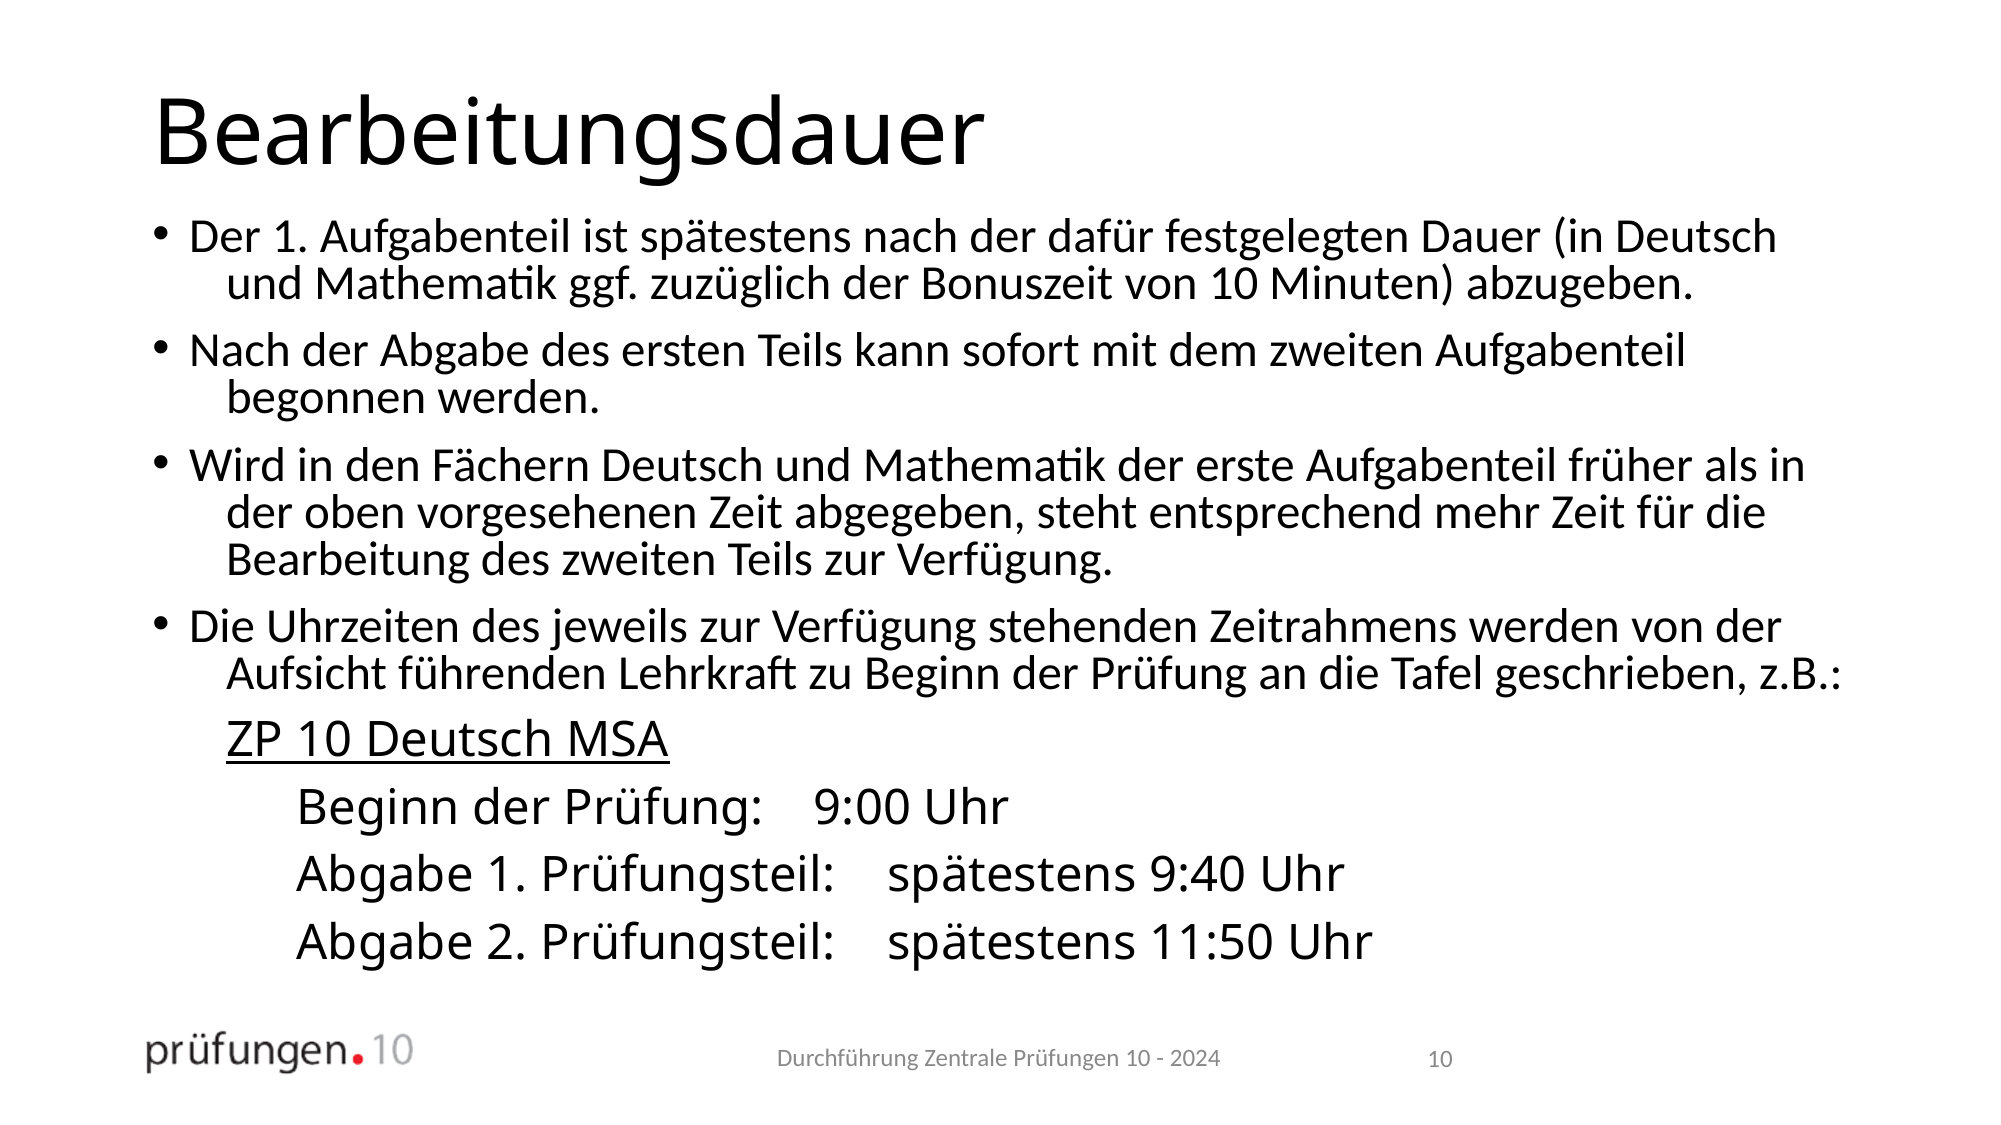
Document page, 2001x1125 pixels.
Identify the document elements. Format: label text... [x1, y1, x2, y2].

text_box [1412, 1027, 1863, 1088]
list Der 1. Aufgabenteil ist spätestens nach der dafür festgelegten Dauer (in Deutsch und Mathematik ggf. zuzüglich der Bonuszeit von 10 Minuten) abzugeben. Nach der Abgabe des ersten Teils kann sofort mit dem zweiten Aufgabenteil begonnen werden. Wird in den Fächern Deutsch und Mathematik der erste Aufgabenteil früher als in der oben vorgesehenen Zeit abgegeben, steht entsprechend mehr Zeit für die Bearbeitung des zweiten Teils zur Verfügung. Die Uhrzeiten des jeweils zur Verfügung stehenden Zeitrahmens werden von der Aufsicht führenden Lehrkraft zu Beginn der Prüfung an die Tafel geschrieben, z.B.: ZP 10 Deutsch MSA Beginn der Prüfung: 9:00 Uhr Abgabe 1. Prüfungsteil: spätestens 9:40 Uhr Abgabe 2. Prüfungsteil: spätestens 11:50 Uhr [137, 207, 1863, 1014]
title Bearbeitungsdauer [137, 77, 1863, 193]
